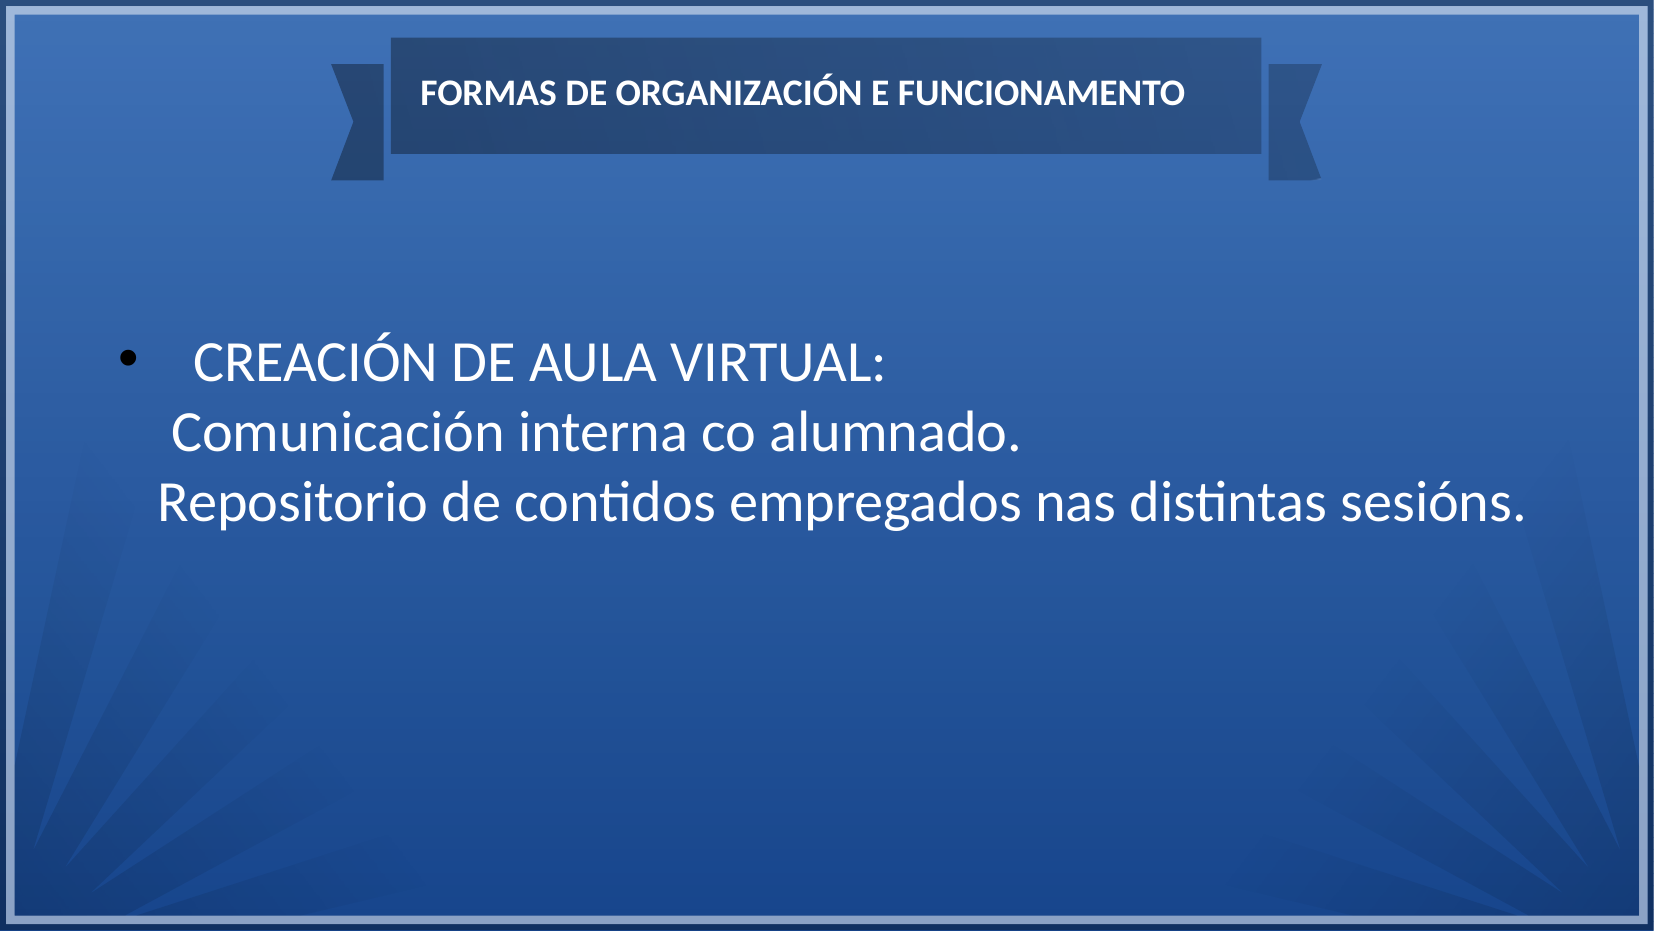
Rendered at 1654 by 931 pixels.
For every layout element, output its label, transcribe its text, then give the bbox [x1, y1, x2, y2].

text_box CREACIÓN DE AULA VIRTUAL: Comunicación interna co alumnado. Repositorio de contidos empregados nas distintas sesións. [103, 245, 1551, 635]
text_box FORMAS DE ORGANIZACIÓN E FUNCIONAMENTO [405, 60, 1209, 122]
